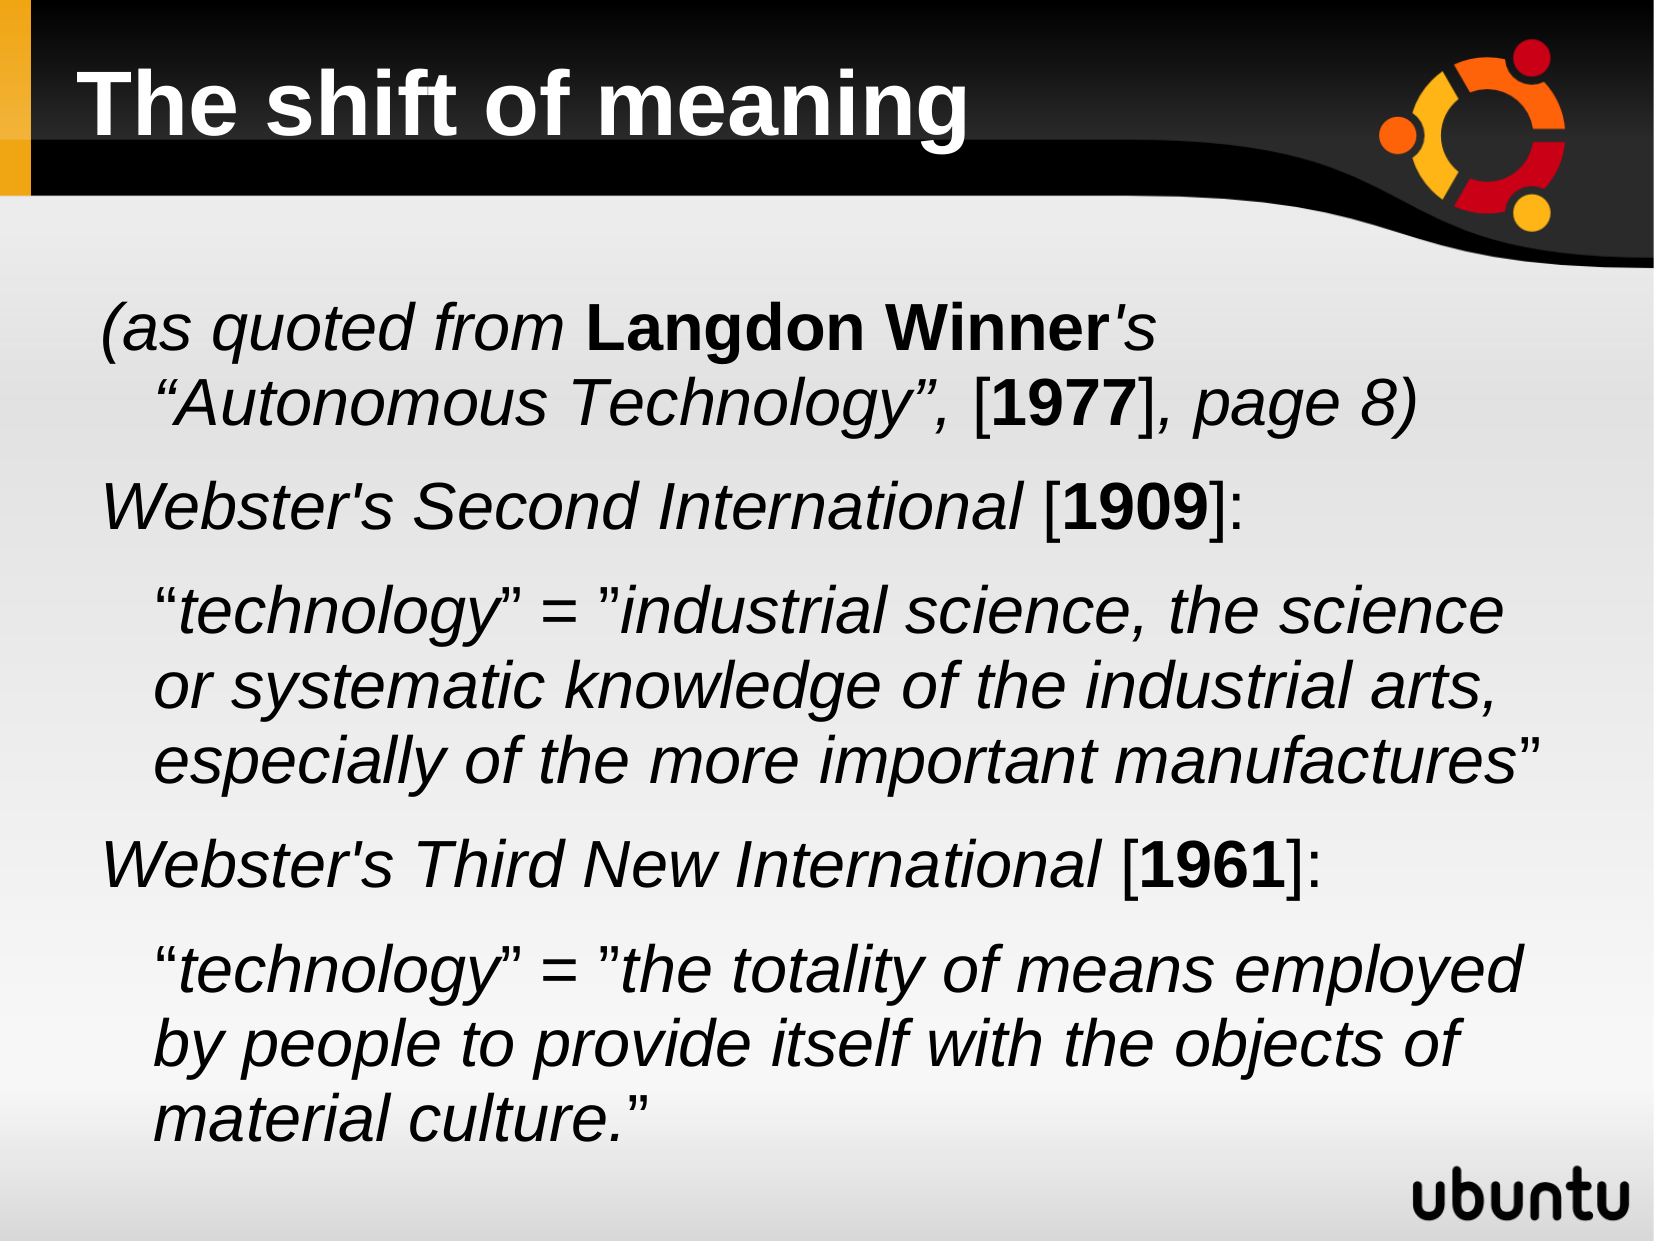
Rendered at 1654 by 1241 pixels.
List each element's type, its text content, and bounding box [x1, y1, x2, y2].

title The shift of meaning [76, 7, 1565, 200]
list (as quoted from Langdon Winner's “Autonomous Technology”, [1977], page 8) Webster's Second International [1909]: “technology” = ”industrial science, the science or systematic knowledge of the industrial arts, especially of the more important manufactures” Webster's Third New International [1961]: “technology” = ”the totality of means employed by people to provide itself with the objects of material culture.” [82, 290, 1571, 1157]
picture [0, 0, 1654, 1241]
